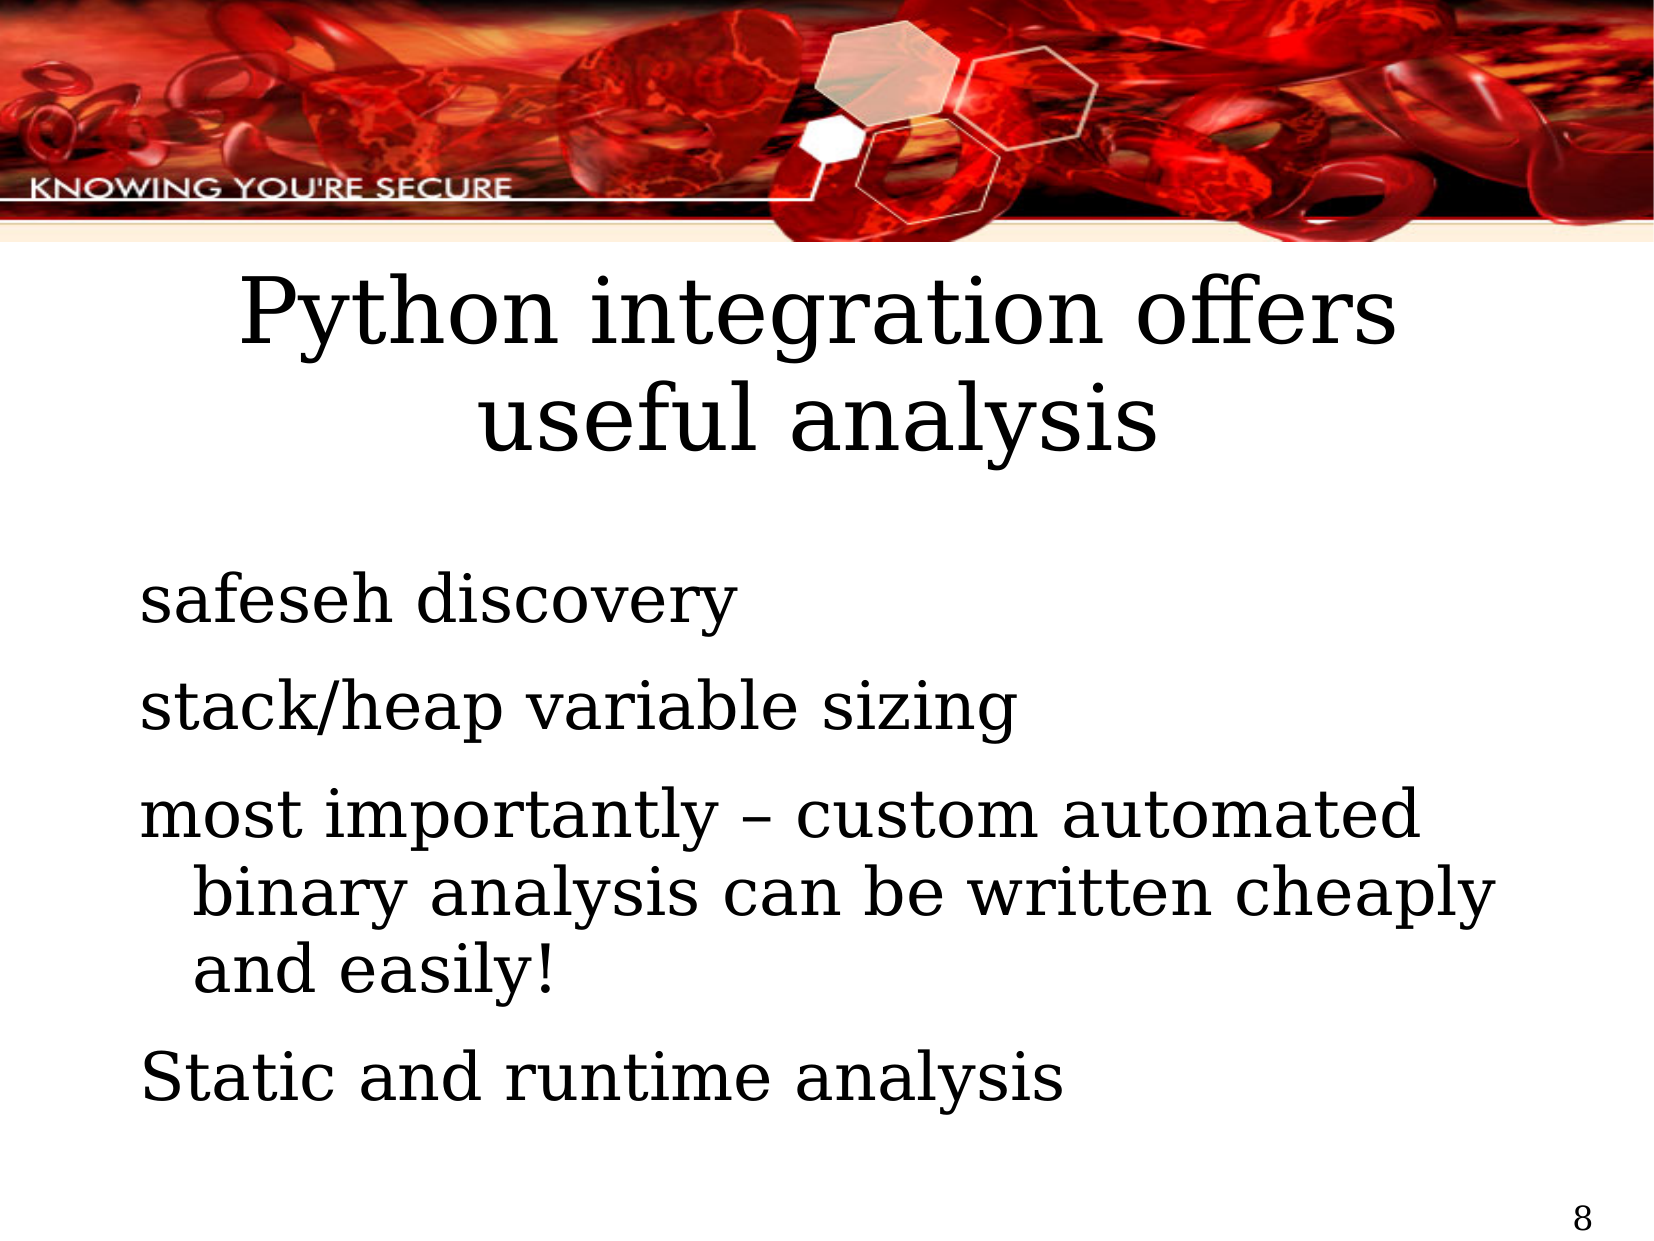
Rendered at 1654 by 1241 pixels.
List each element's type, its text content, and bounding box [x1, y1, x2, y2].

list safeseh discovery stack/heap variable sizing most importantly – custom automated binary analysis can be written cheaply and easily! Static and runtime analysis [121, 560, 1534, 1127]
title Python integration offers useful analysis [113, 258, 1526, 473]
picture [0, 0, 1654, 242]
